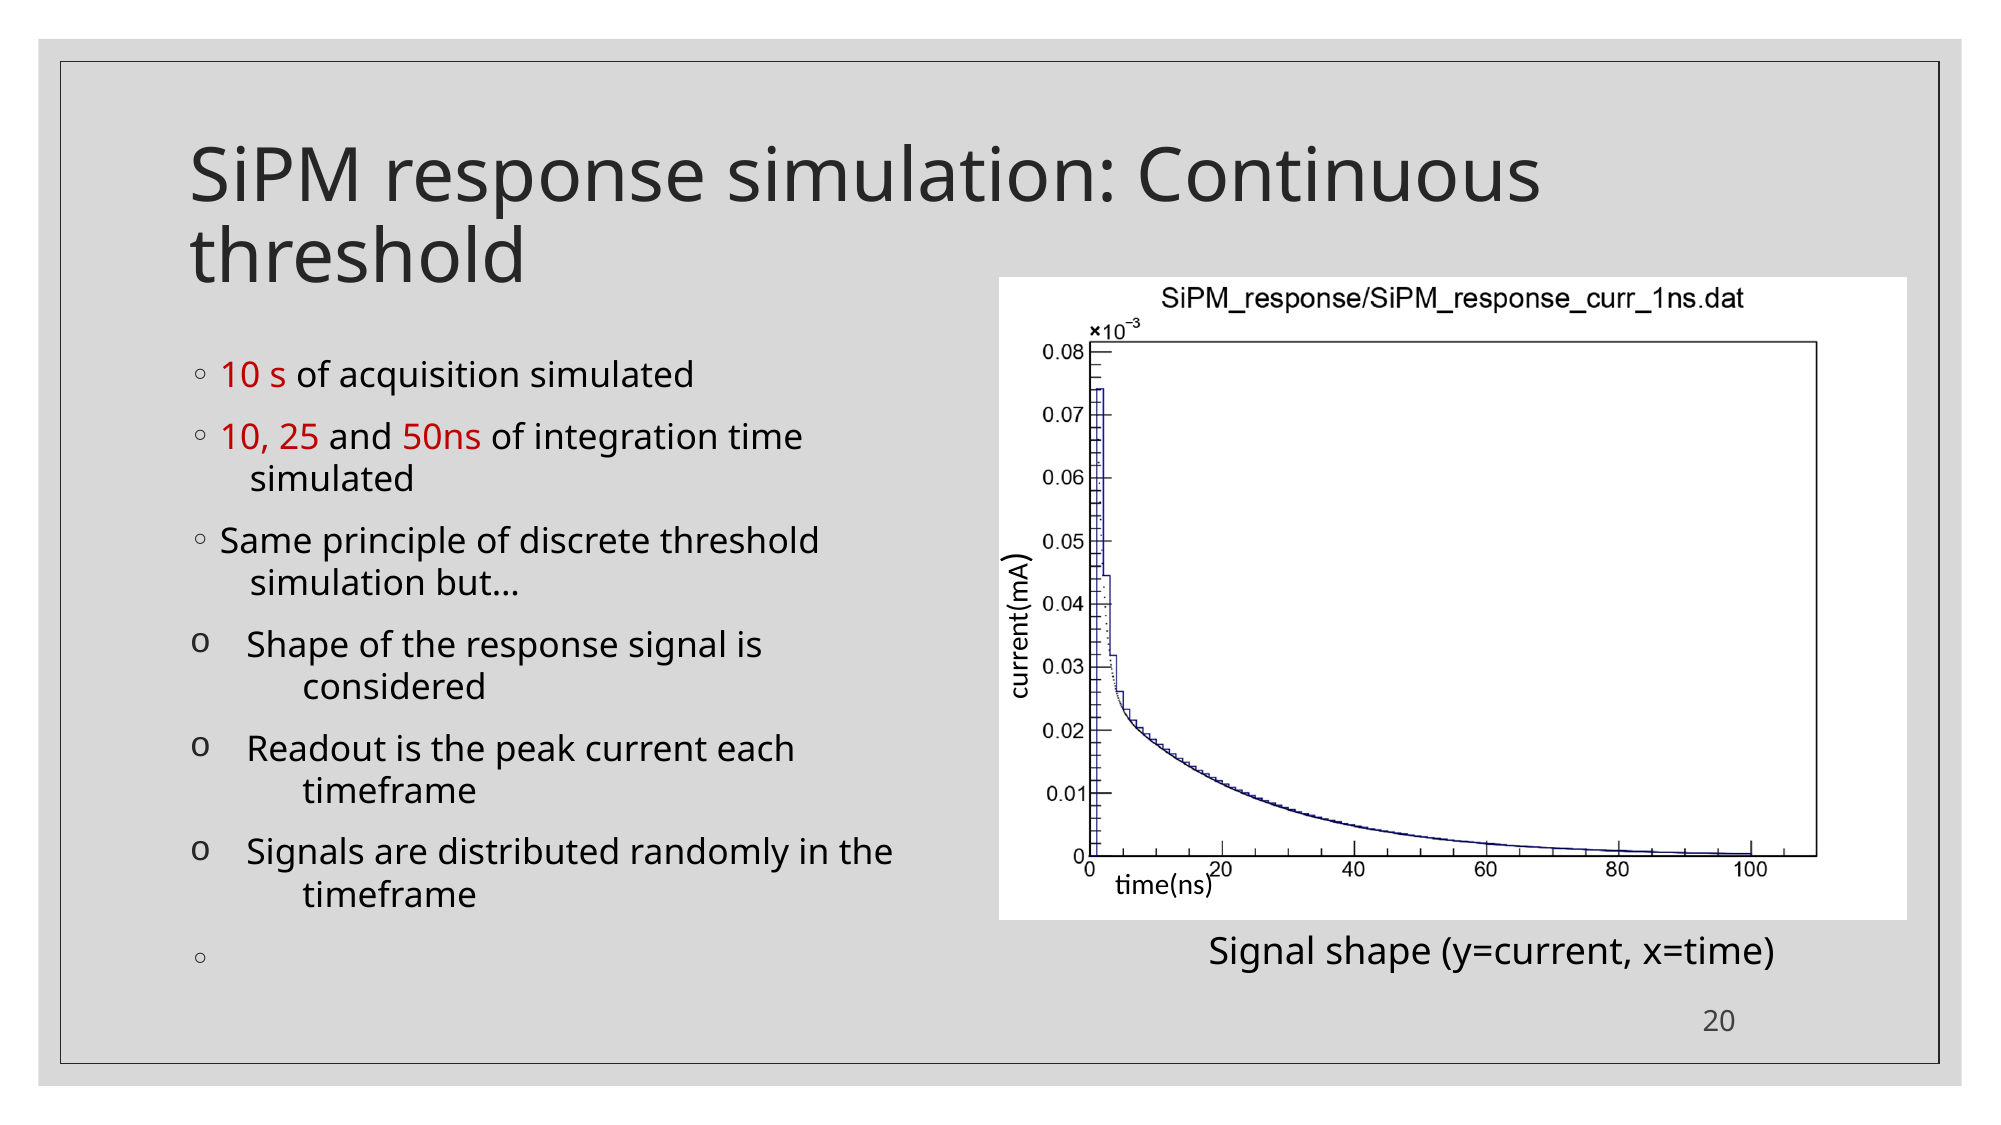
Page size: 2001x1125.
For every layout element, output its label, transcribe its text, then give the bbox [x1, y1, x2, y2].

title SiPM response simulation: Continuous threshold [174, 105, 1825, 331]
list 10 s of acquisition simulated 10, 25 and 50ns of integration time simulated Same principle of discrete threshold simulation but… Shape of the response signal is considered Readout is the peak current each timeframe Signals are distributed randomly in the timeframe [174, 345, 940, 961]
text_box Signal shape (y=current, x=time) [1193, 919, 1806, 980]
text_box current(mA) [982, 535, 1044, 715]
text_box [1687, 990, 1825, 1051]
picture [999, 277, 1907, 920]
text_box time(ns) [1100, 858, 1569, 909]
